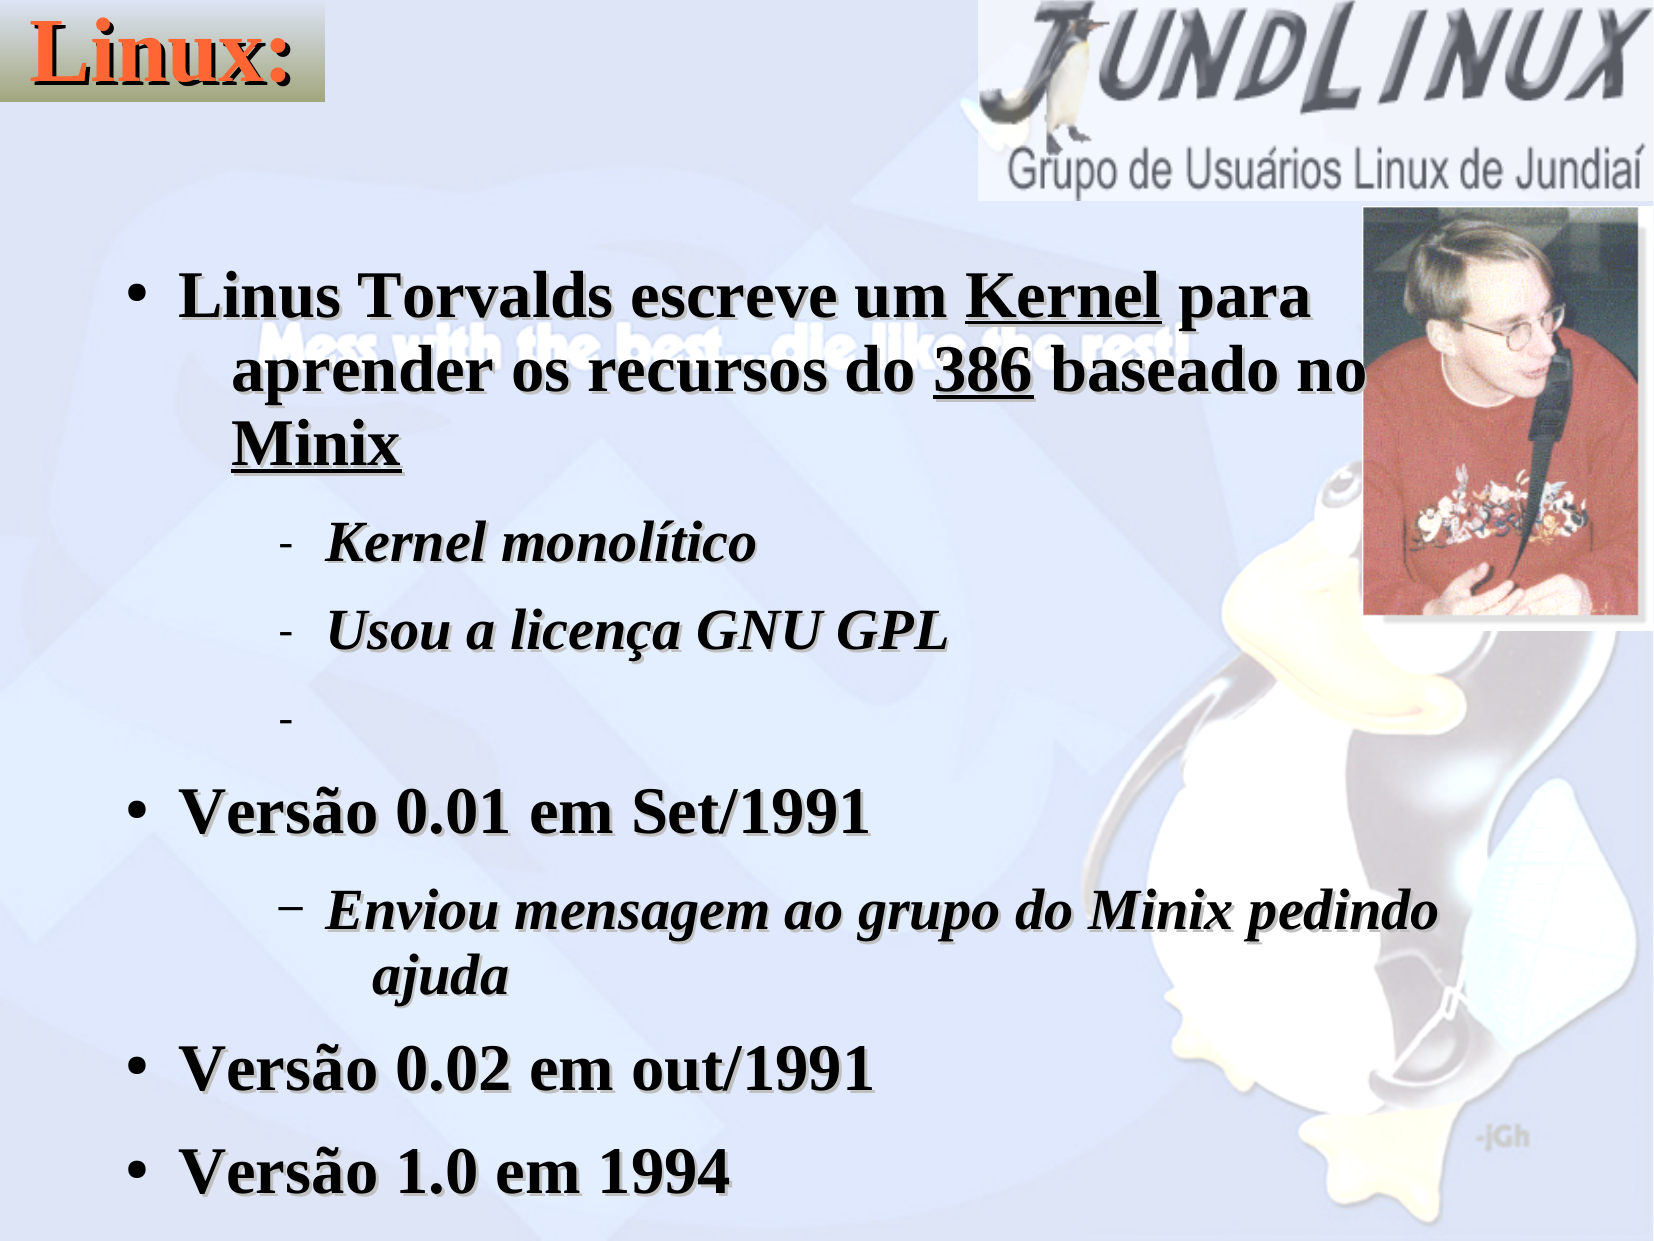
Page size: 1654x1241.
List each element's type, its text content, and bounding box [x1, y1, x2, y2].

list Linus Torvalds escreve um Kernel para aprender os recursos do 386 baseado no Minix Kernel monolítico Usou a licença GNU GPL Versão 0.01 em Set/1991 Enviou mensagem ao grupo do Minix pedindo ajuda Versão 0.02 em out/1991 Versão 1.0 em 1994 [89, 257, 1560, 1211]
text_box Linux: [0, 0, 325, 102]
picture [0, 0, 1654, 1241]
